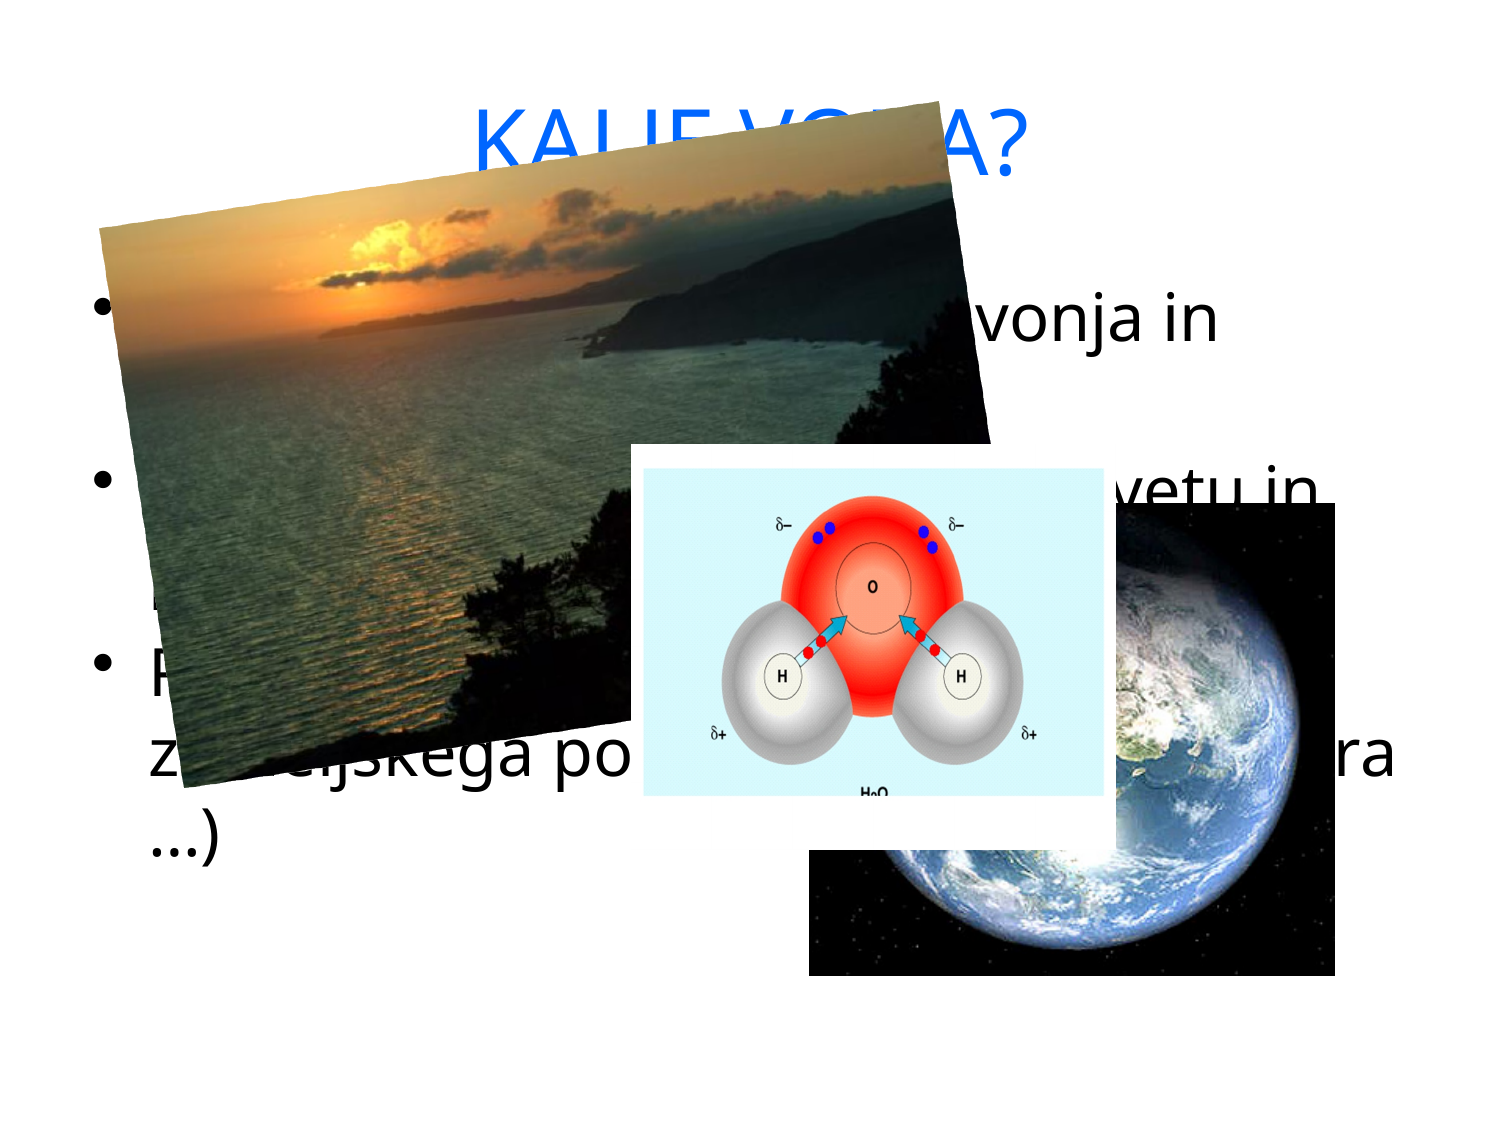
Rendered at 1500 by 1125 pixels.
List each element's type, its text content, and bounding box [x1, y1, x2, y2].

title KAJ JE VODA? [75, 45, 1425, 233]
list Brezbarvna tekočina, brez vonja in okusa Najpomembnejša spojina na svetu in polarna molekula (H2O) Pokriva okoli 70% celotnega zemeljskega površja (reke, morja, jezera …) [76, 267, 1427, 1010]
picture [98, 100, 1335, 976]
